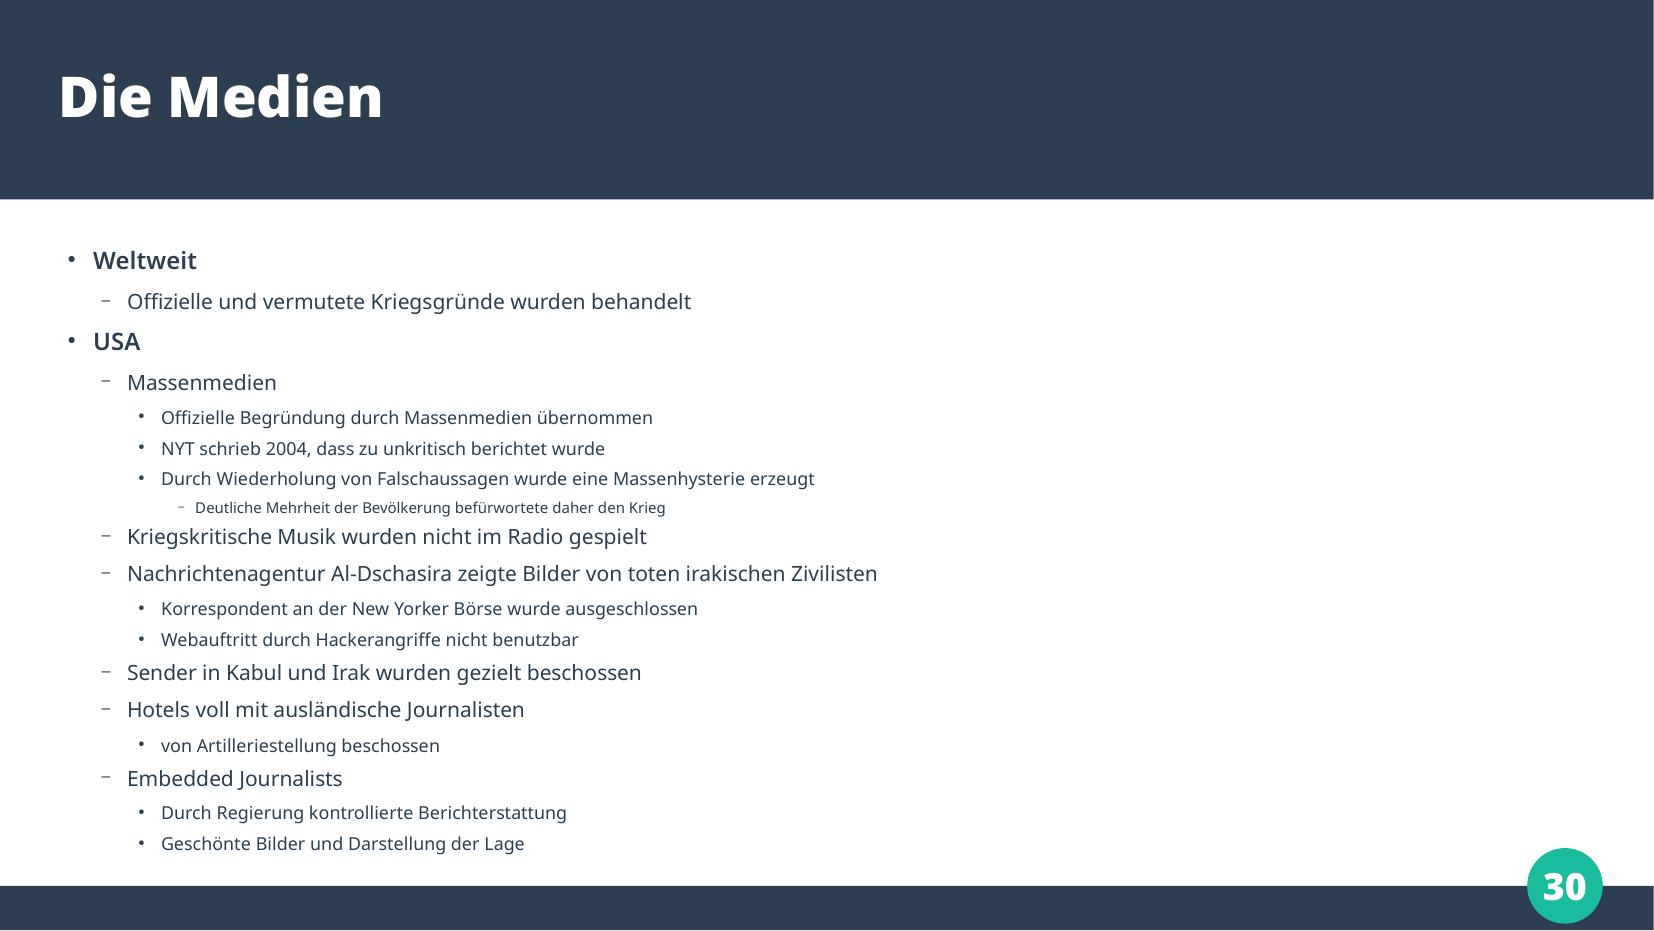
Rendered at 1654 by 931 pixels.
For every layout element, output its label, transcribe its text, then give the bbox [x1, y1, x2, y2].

title Die Medien [59, 37, 1595, 155]
list Weltweit Offizielle und vermutete Kriegsgründe wurden behandelt USA Massenmedien Offizielle Begründung durch Massenmedien übernommen NYT schrieb 2004, dass zu unkritisch berichtet wurde Durch Wiederholung von Falschaussagen wurde eine Massenhysterie erzeugt Deutliche Mehrheit der Bevölkerung befürwortete daher den Krieg Kriegskritische Musik wurden nicht im Radio gespielt Nachrichtenagentur Al-Dschasira zeigte Bilder von toten irakischen Zivilisten Korrespondent an der New Yorker Börse wurde ausgeschlossen Webauftritt durch Hackerangriffe nicht benutzbar Sender in Kabul und Irak wurden gezielt beschossen Hotels voll mit ausländische Journalisten von Artilleriestellung beschossen Embedded Journalists Durch Regierung kontrollierte Berichterstattung Geschönte Bilder und Darstellung der Lage [59, 243, 1595, 864]
